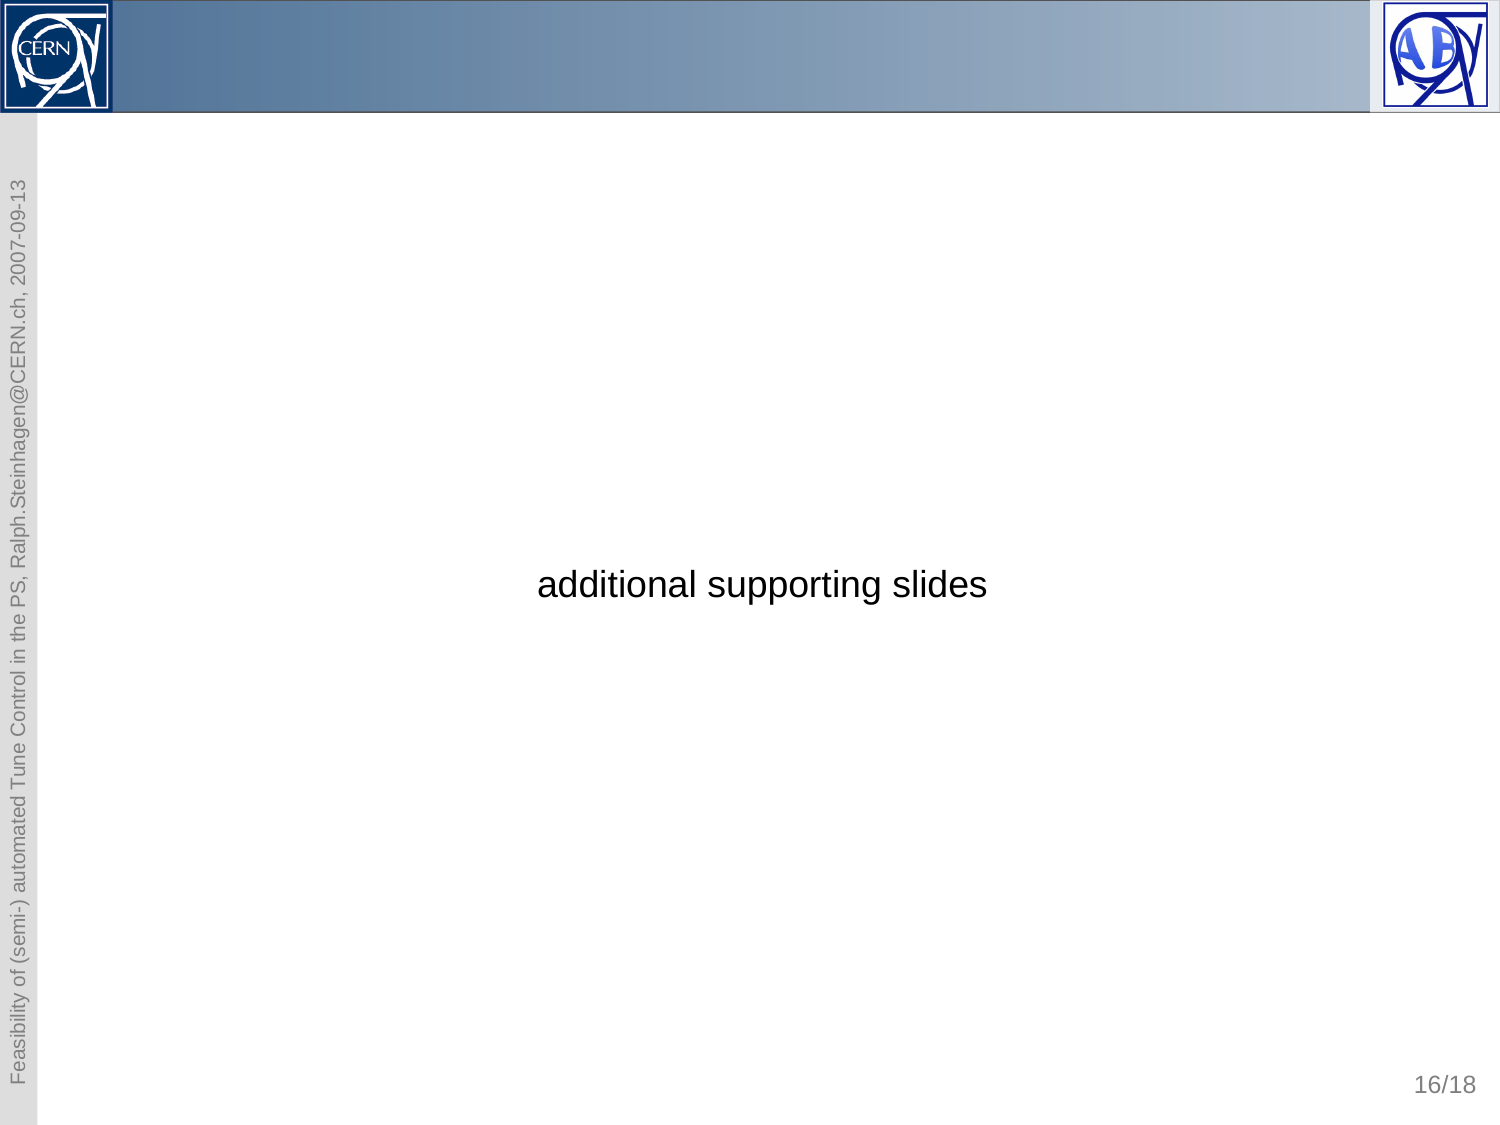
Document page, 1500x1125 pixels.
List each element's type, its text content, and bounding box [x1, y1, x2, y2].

subtitle additional supporting slides [87, 145, 1438, 1023]
picture [0, 0, 113, 113]
picture [1382, 1, 1489, 108]
